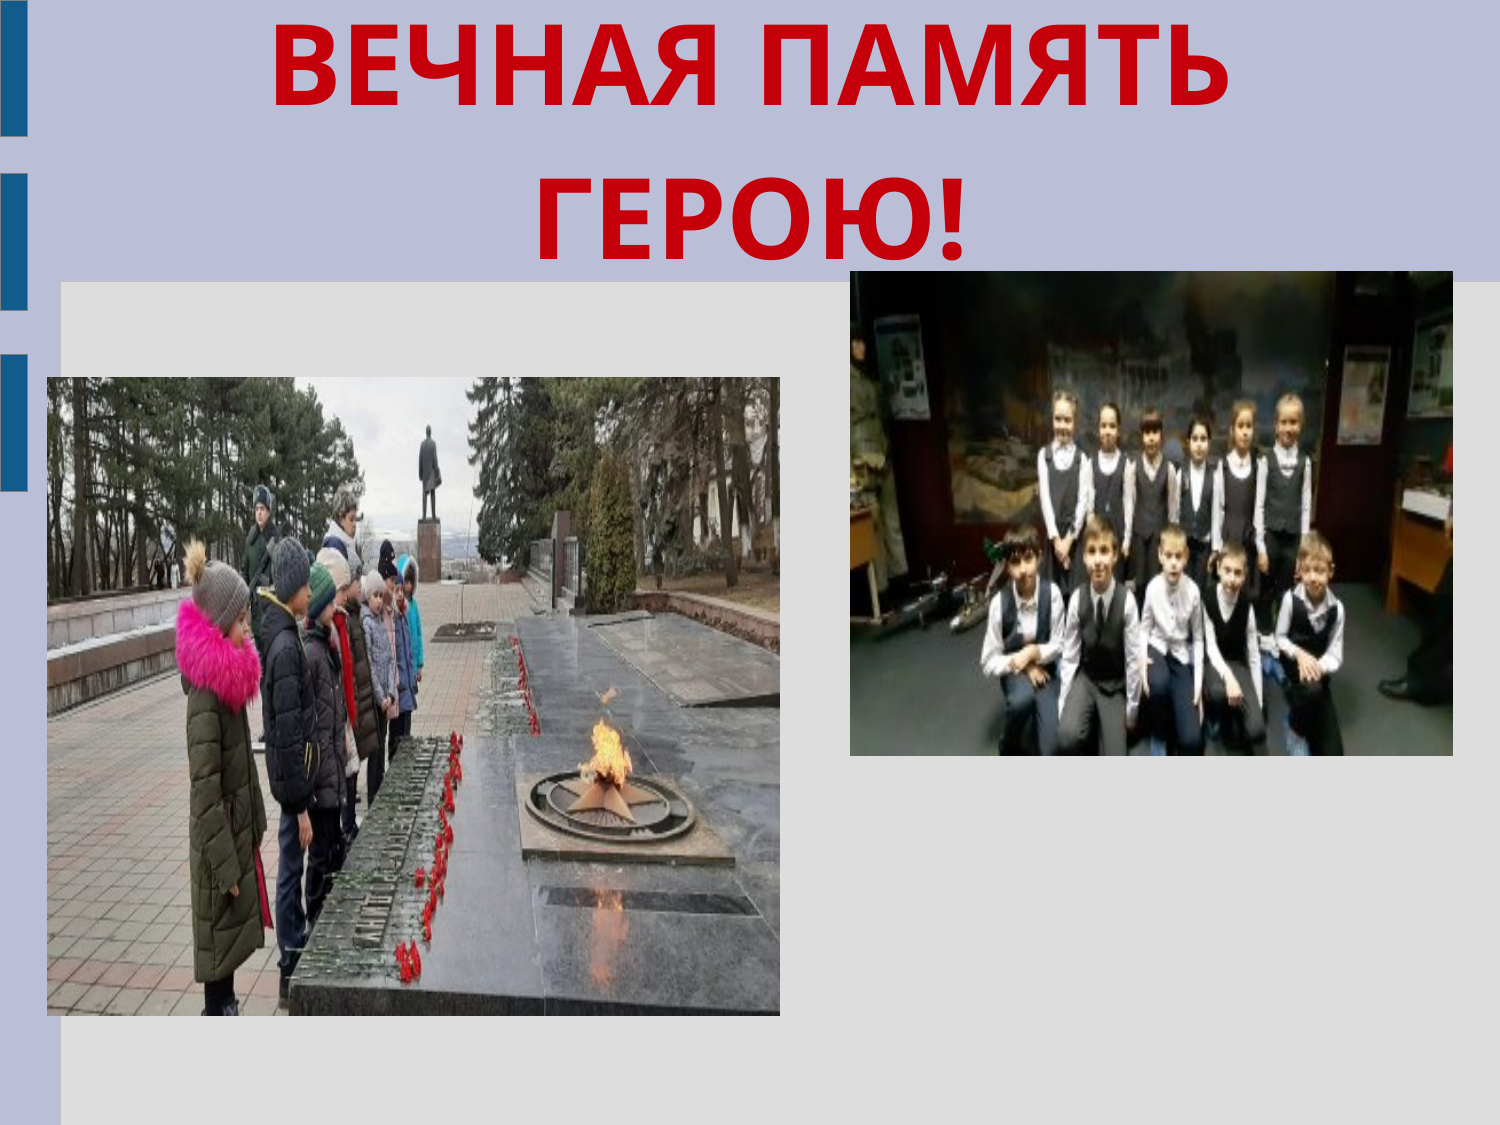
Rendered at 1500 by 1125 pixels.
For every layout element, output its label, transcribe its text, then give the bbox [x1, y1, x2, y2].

picture [47, 377, 780, 1016]
title ВЕЧНАЯ ПАМЯТЬ ГЕРОЮ! [75, 5, 1425, 273]
picture [850, 271, 1453, 756]
